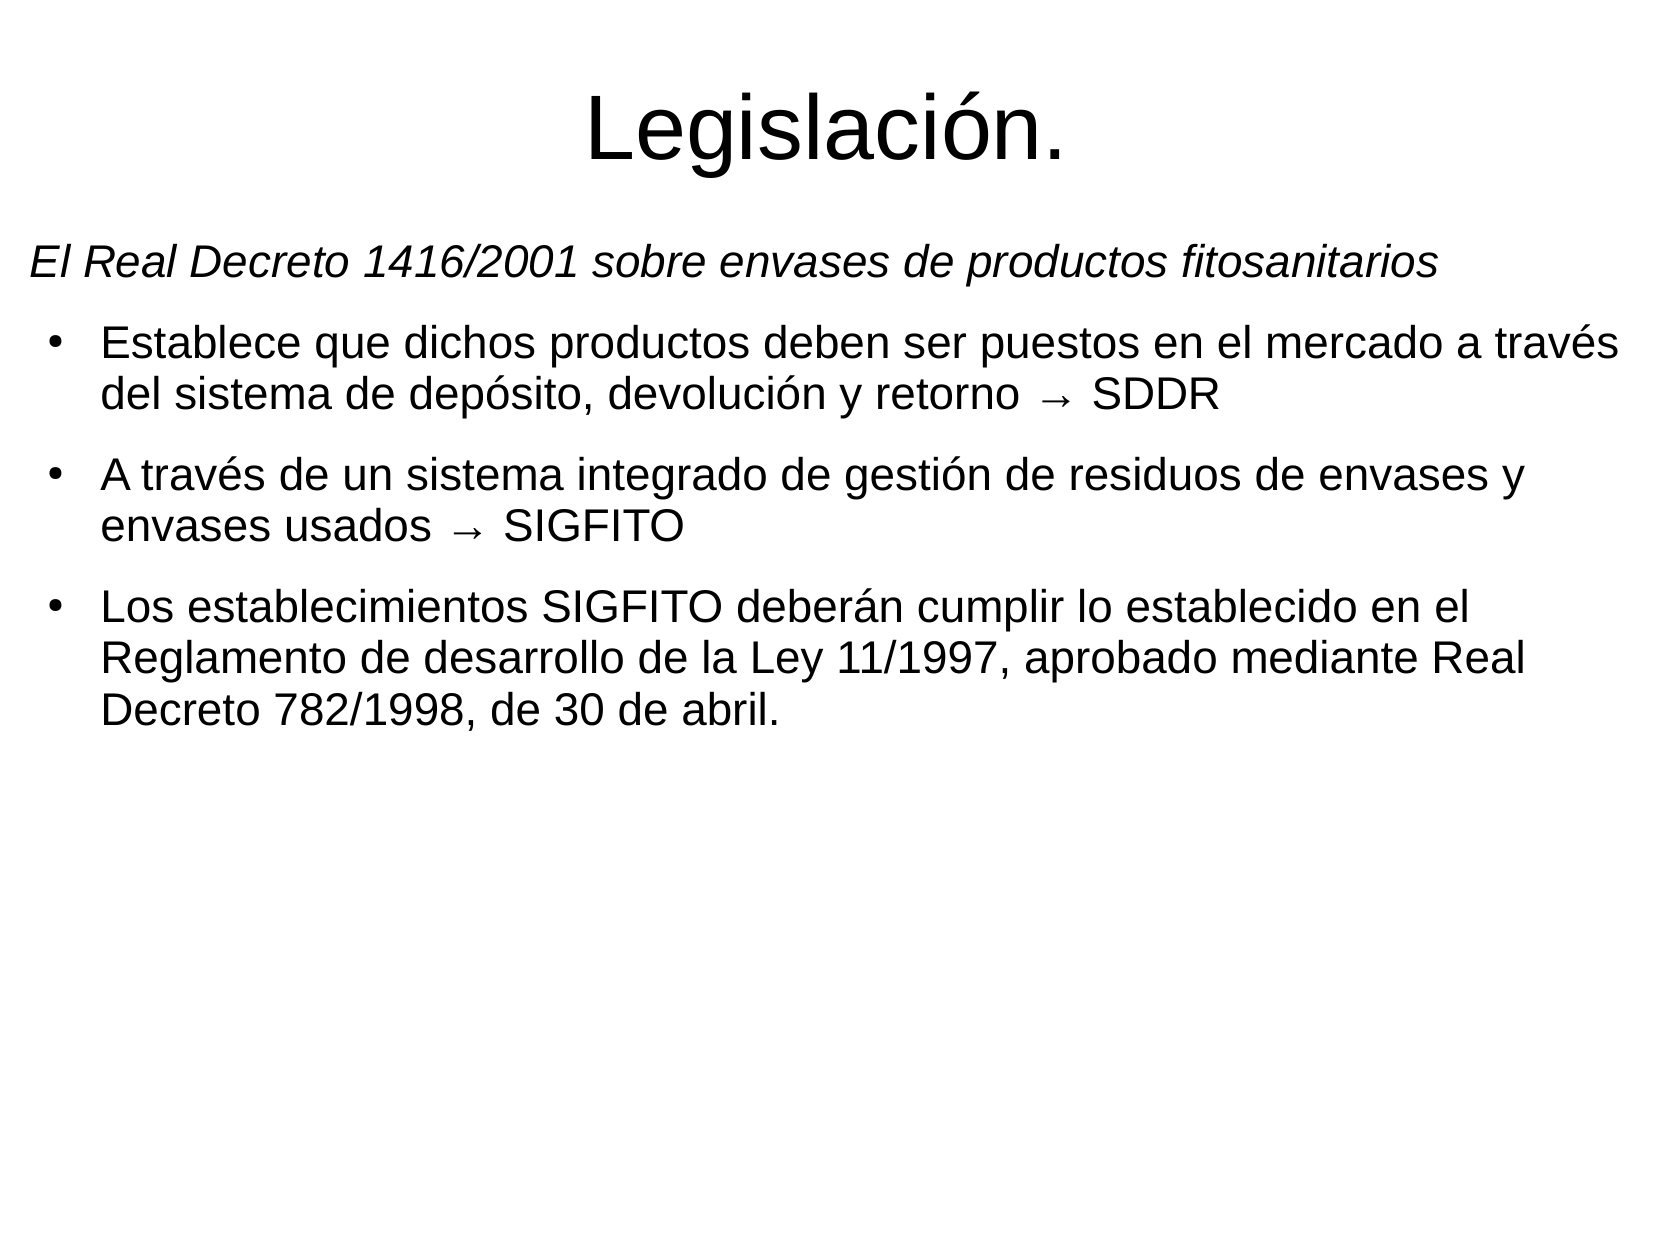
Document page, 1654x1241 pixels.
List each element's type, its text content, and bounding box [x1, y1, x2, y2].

list El Real Decreto 1416/2001 sobre envases de productos fitosanitarios Establece que dichos productos deben ser puestos en el mercado a través del sistema de depósito, devolución y retorno → SDDR A través de un sistema integrado de gestión de residuos de envases y envases usados → SIGFITO Los establecimientos SIGFITO deberán cumplir lo establecido en el Reglamento de desarrollo de la Ley 11/1997, aprobado mediante Real Decreto 782/1998, de 30 de abril. [29, 236, 1625, 1241]
title Legislación. [82, 49, 1571, 207]
